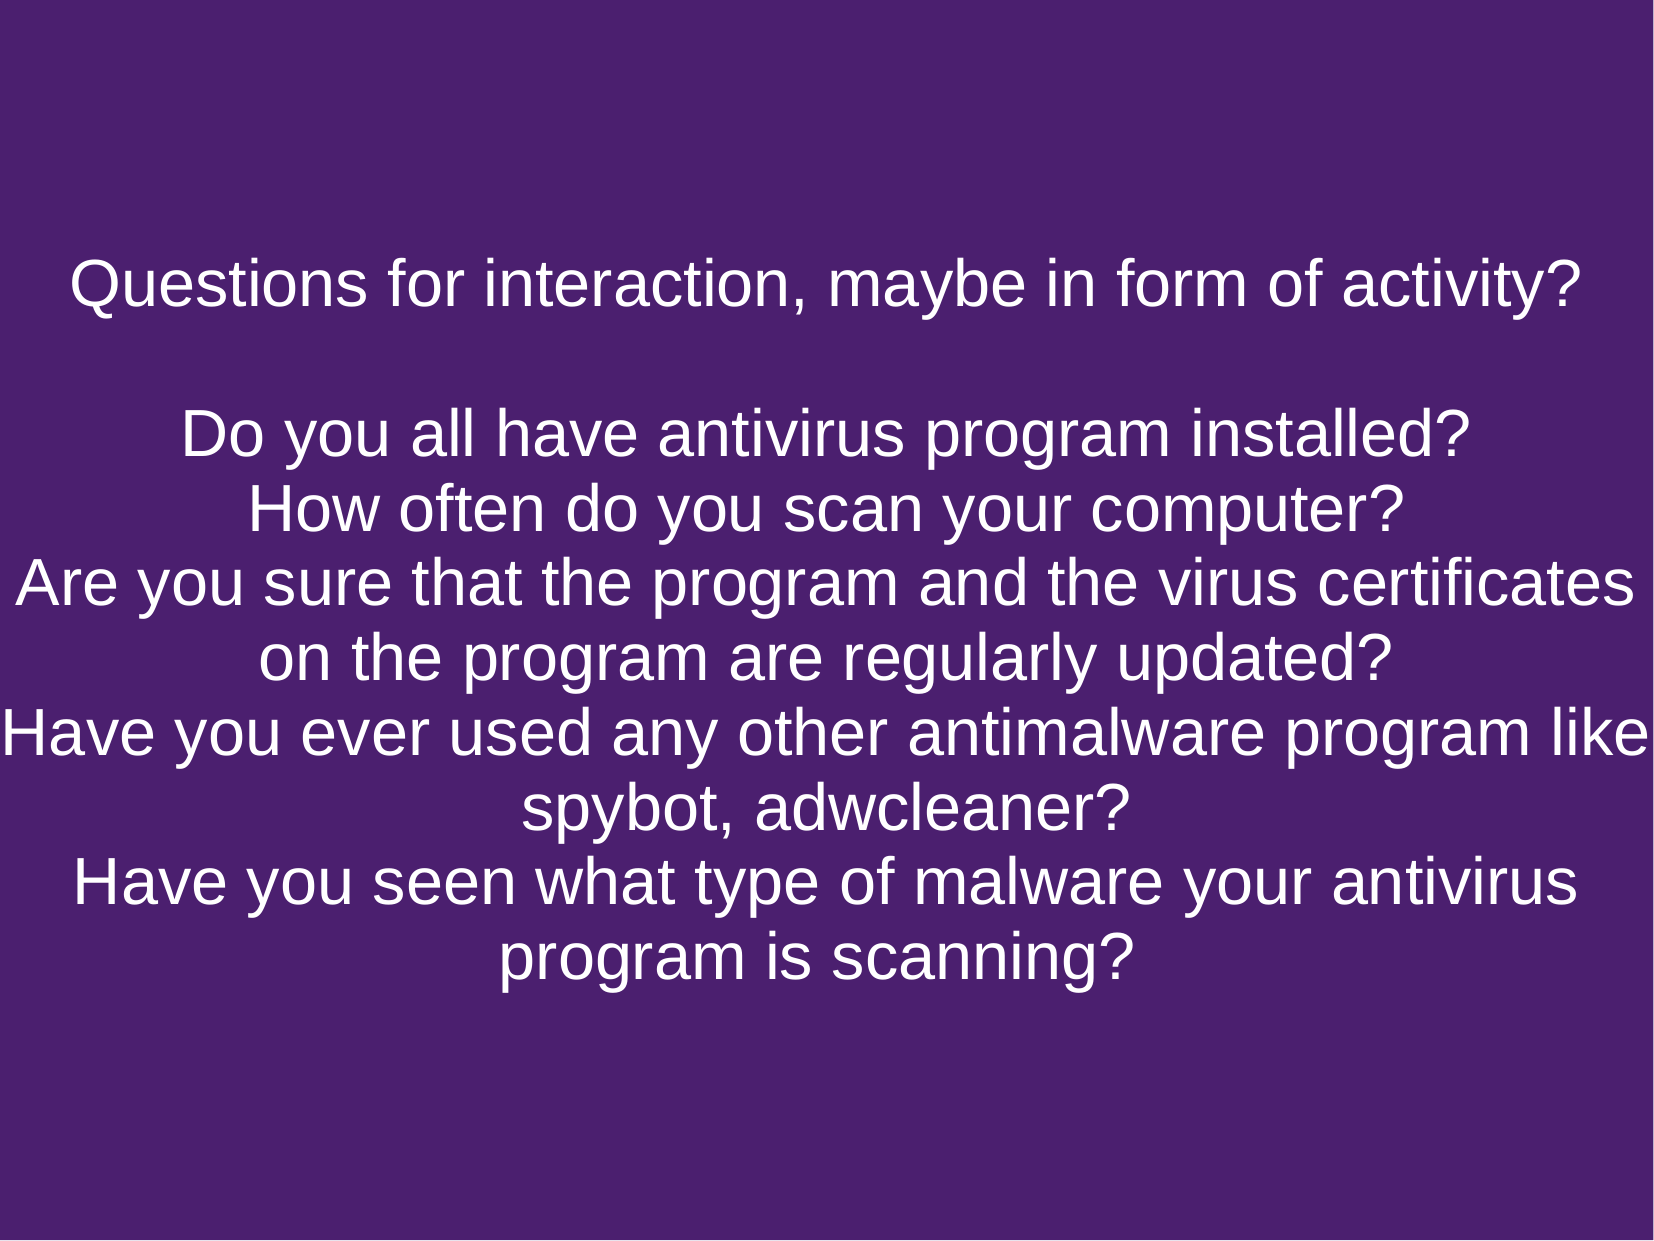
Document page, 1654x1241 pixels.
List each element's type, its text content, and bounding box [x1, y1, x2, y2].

subtitle Questions for interaction, maybe in form of activity? Do you all have antivirus program installed? How often do you scan your computer? Are you sure that the program and the virus certificates on the program are regularly updated? Have you ever used any other antimalware program like spybot, adwcleaner? Have you seen what type of malware your antivirus program is scanning? [0, 0, 1654, 1241]
